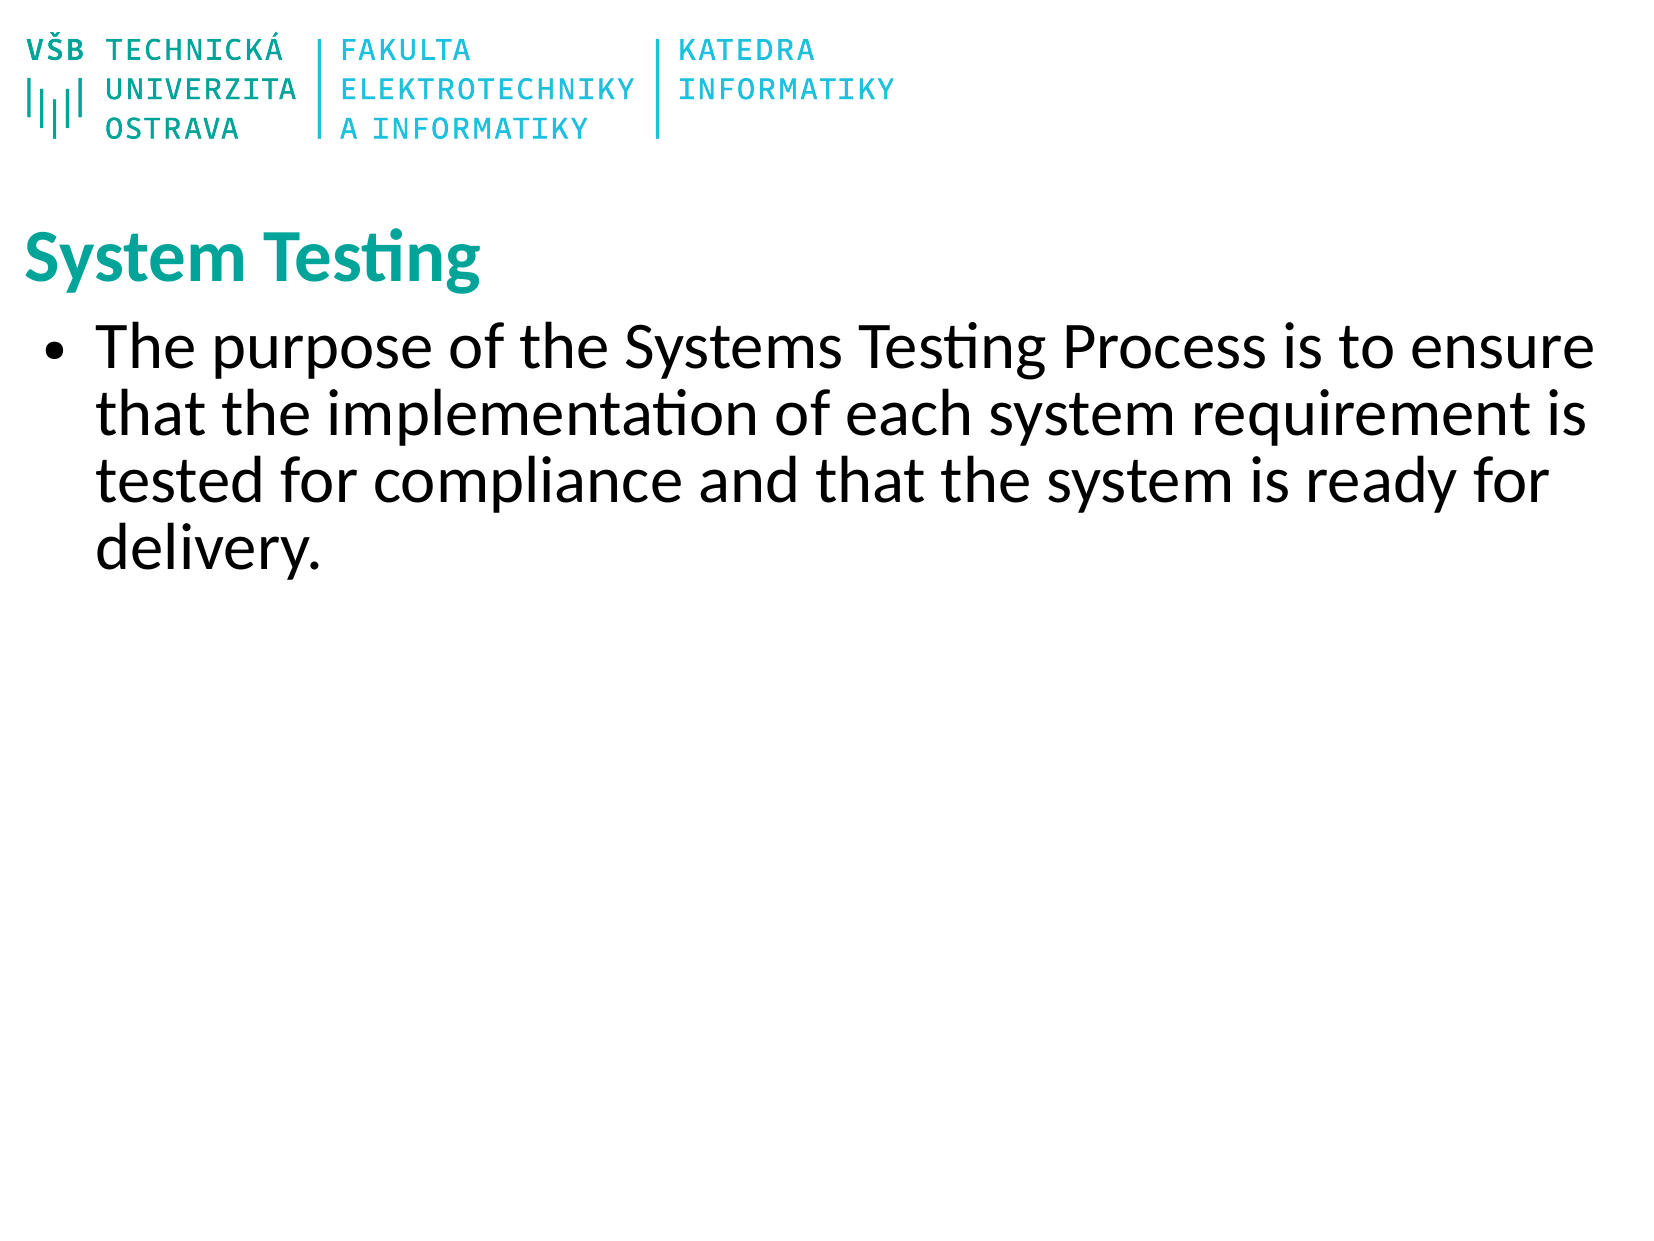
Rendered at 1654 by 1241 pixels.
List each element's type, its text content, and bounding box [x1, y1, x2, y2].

list The purpose of the Systems Testing Process is to ensure that the implementation of each system requirement is tested for compliance and that the system is ready for delivery. [24, 318, 1629, 1146]
title System Testing [24, 169, 1629, 301]
picture [26, 31, 894, 139]
